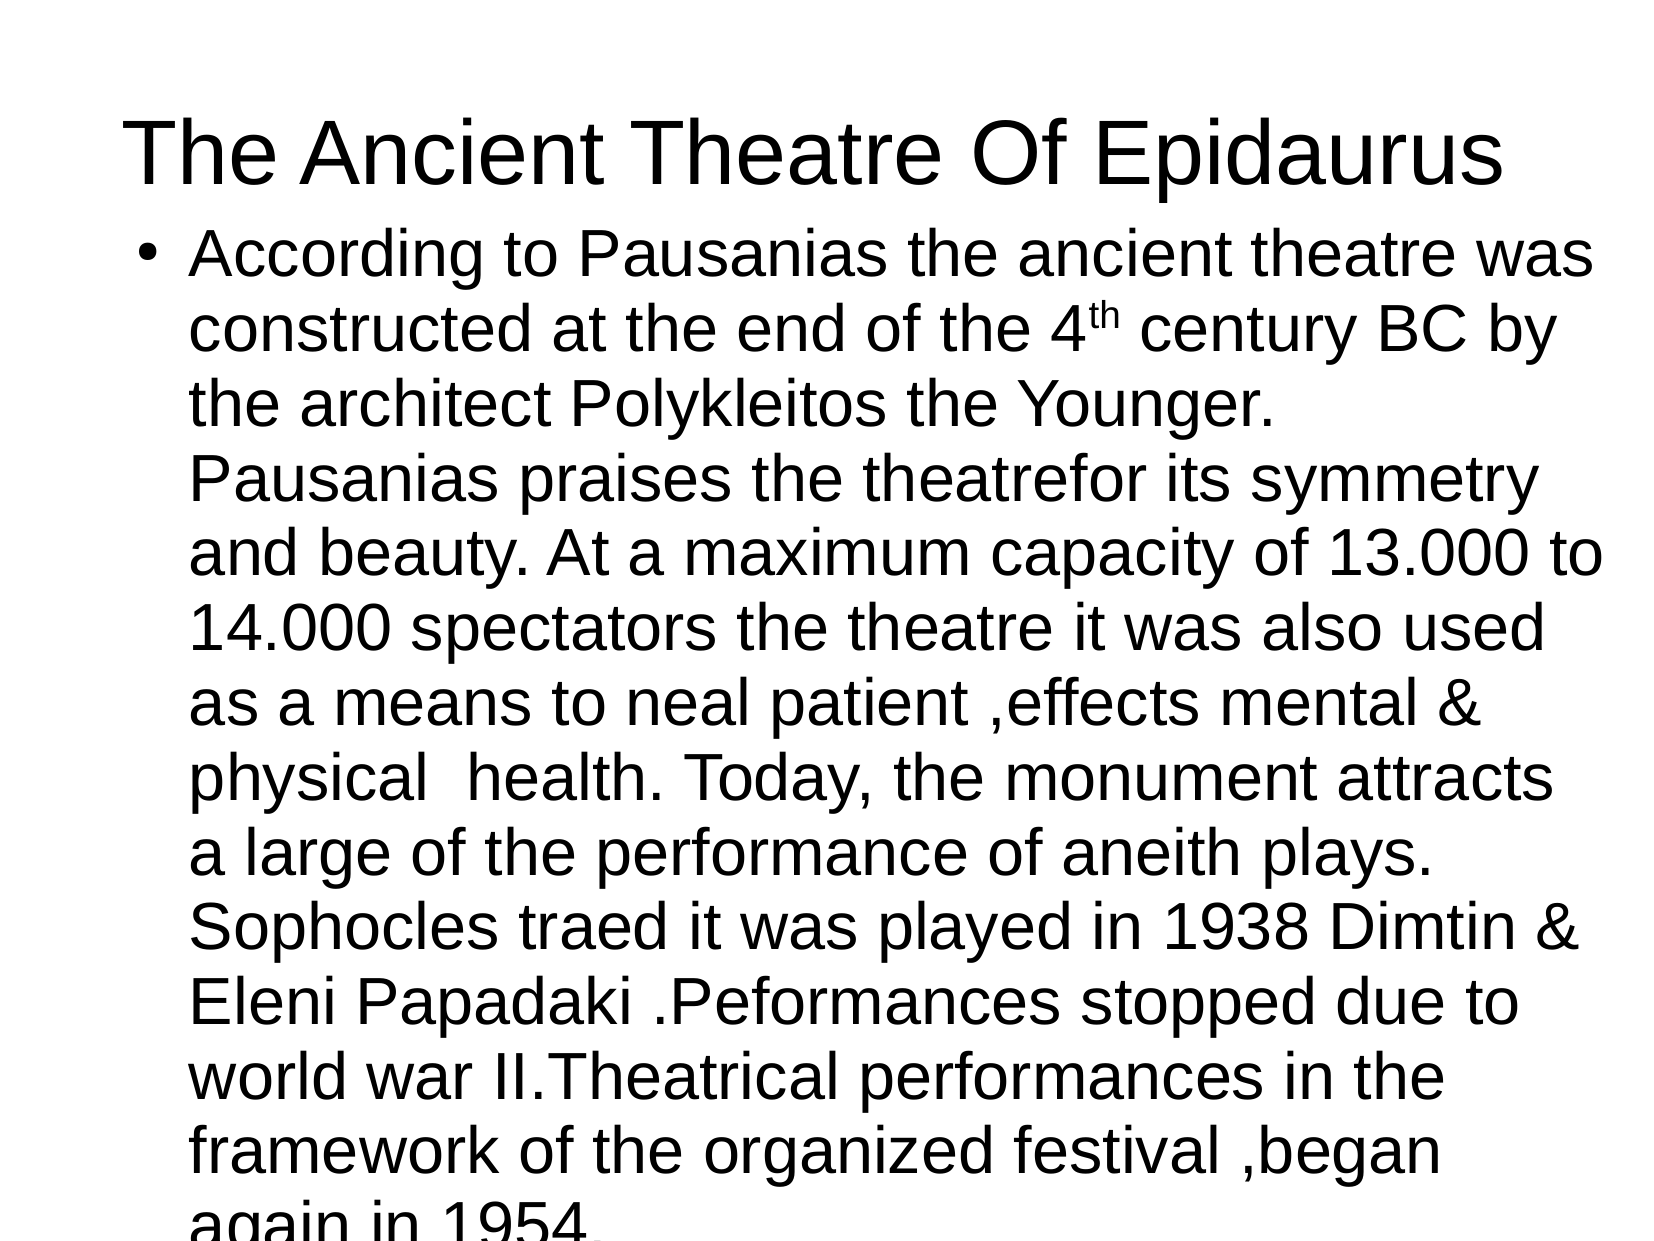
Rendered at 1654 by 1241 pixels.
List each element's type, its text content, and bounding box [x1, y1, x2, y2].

list According to Pausanias the ancient theatre was constructed at the end of the 4th century BC by the architect Polykleitos the Younger. Pausanias praises the theatrefor its symmetry and beauty. At a maximum capacity of 13.000 to 14.000 spectators the theatre it was also used as a means to neal patient ,effects mental & physical health. Today, the monument attracts a large of the performance of aneith plays. Sophocles traed it was played in 1938 Dimtin & Eleni Papadaki .Peformances stopped due to world war II.Theatrical performances in the framework of the organized festival ,began again in 1954. [118, 216, 1607, 1217]
title The Ancient Theatre Of Epidaurus [82, 49, 1571, 257]
